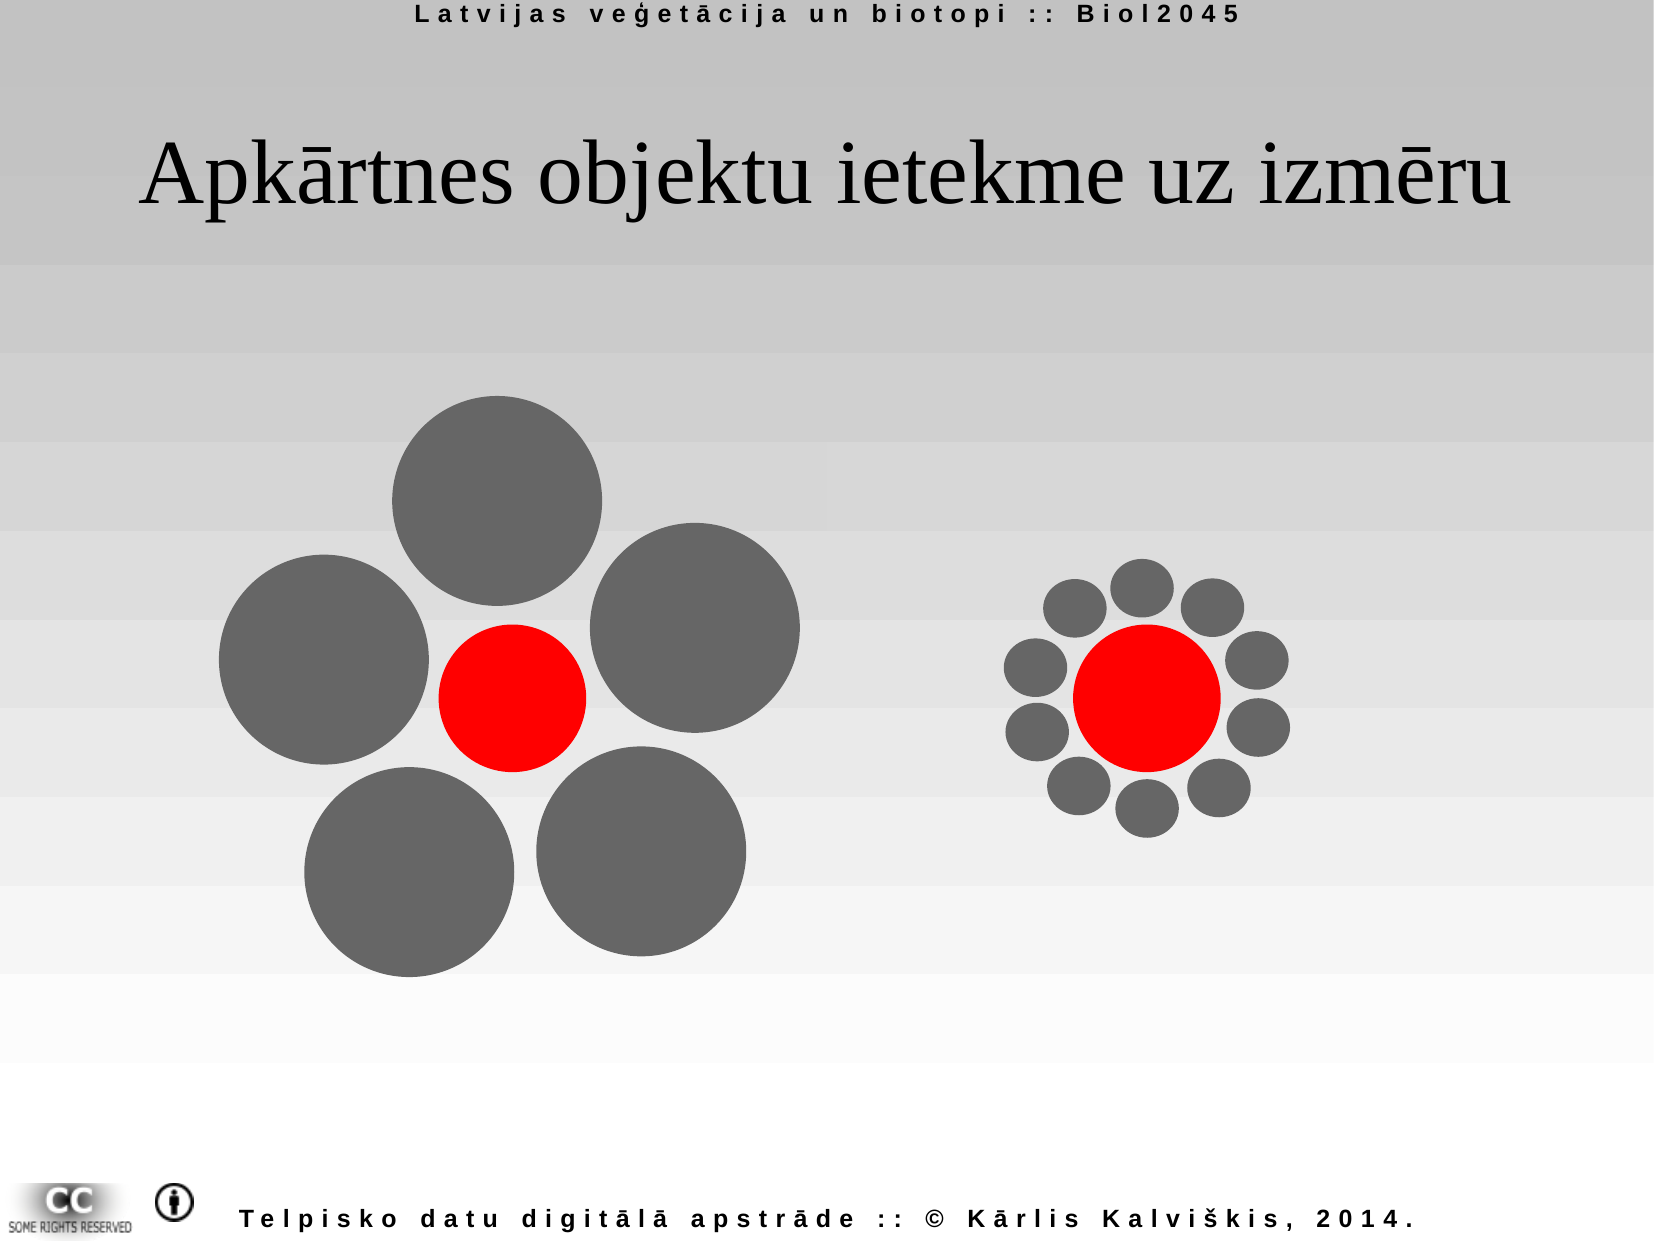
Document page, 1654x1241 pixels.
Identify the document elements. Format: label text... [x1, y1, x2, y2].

text_box [1180, 578, 1245, 637]
text_box [392, 395, 603, 606]
text_box [1073, 624, 1221, 773]
text_box [1226, 698, 1291, 757]
picture [0, 0, 1654, 1241]
text_box [536, 746, 747, 957]
text_box [304, 767, 515, 978]
text_box [438, 624, 587, 773]
text_box [1110, 558, 1174, 618]
text_box [589, 522, 800, 733]
text_box [1043, 579, 1107, 638]
text_box [1003, 638, 1068, 697]
text_box [1115, 779, 1179, 838]
text_box [218, 554, 429, 765]
title Apkārtnes objektu ietekme uz izmēru [29, 49, 1625, 296]
text_box [1187, 758, 1251, 818]
text_box [1047, 756, 1111, 816]
text_box [1005, 702, 1069, 762]
text_box [1225, 631, 1289, 690]
